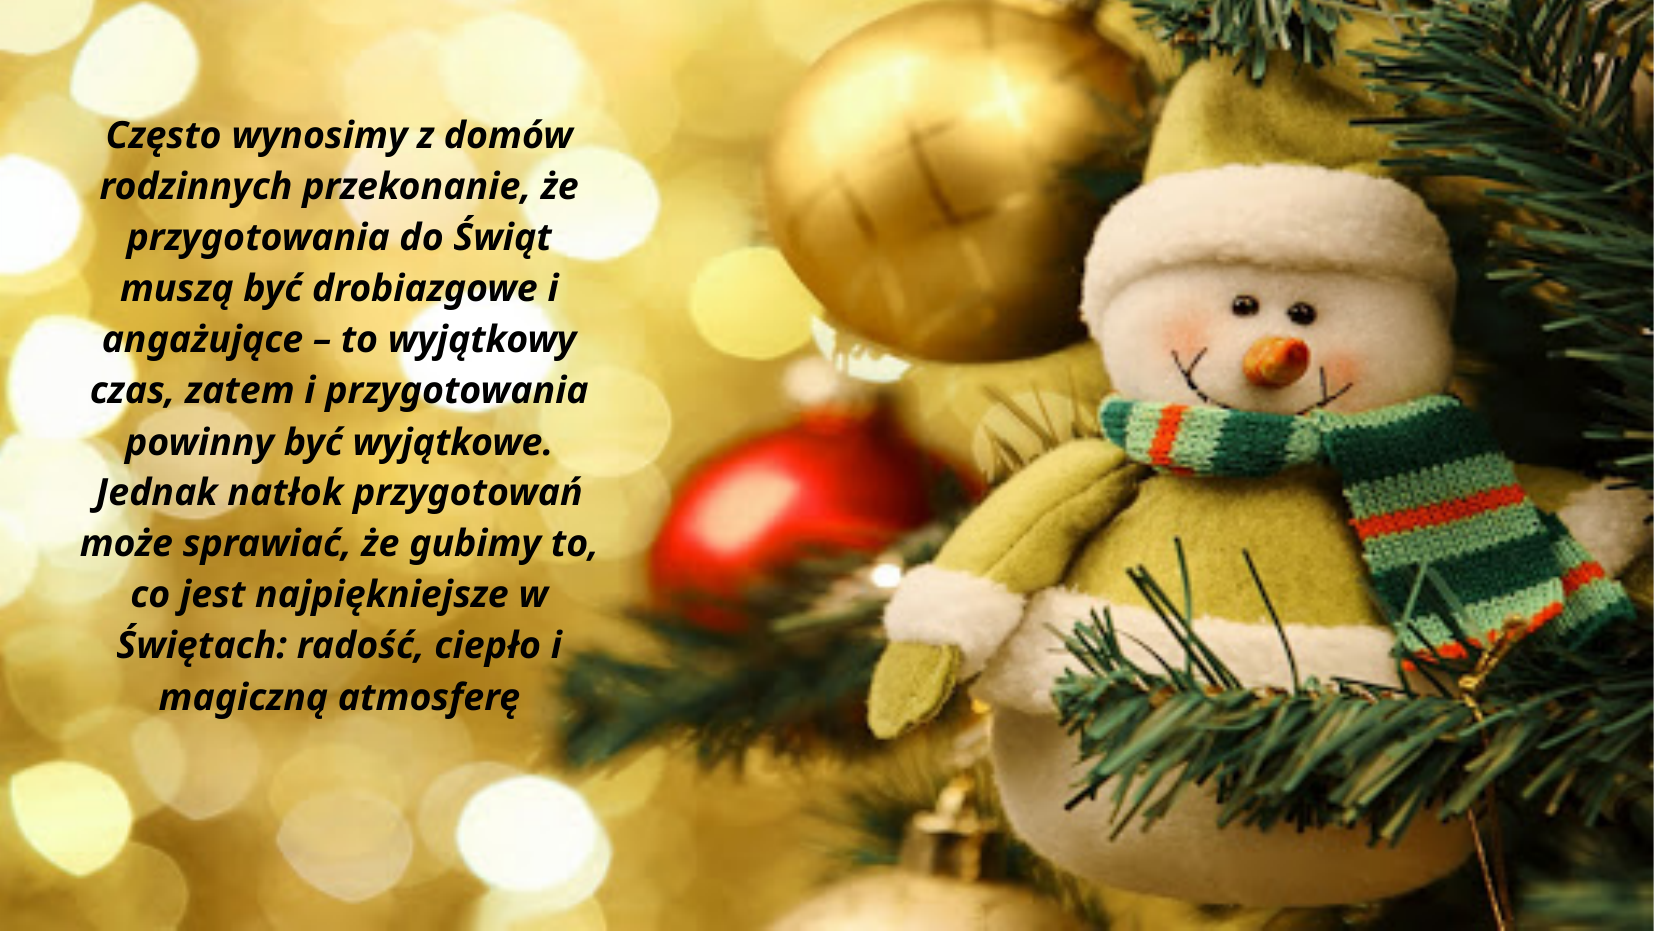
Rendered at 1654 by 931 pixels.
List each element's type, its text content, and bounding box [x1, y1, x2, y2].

picture [0, 0, 1654, 931]
text_box Często wynosimy z domów rodzinnych przekonanie, że przygotowania do Świąt muszą być drobiazgowe i angażujące – to wyjątkowy czas, zatem i przygotowania powinny być wyjątkowe. Jednak natłok przygotowań może sprawiać, że gubimy to, co jest najpiękniejsze w Świętach: radość, ciepło i magiczną atmosferę [59, 101, 621, 621]
